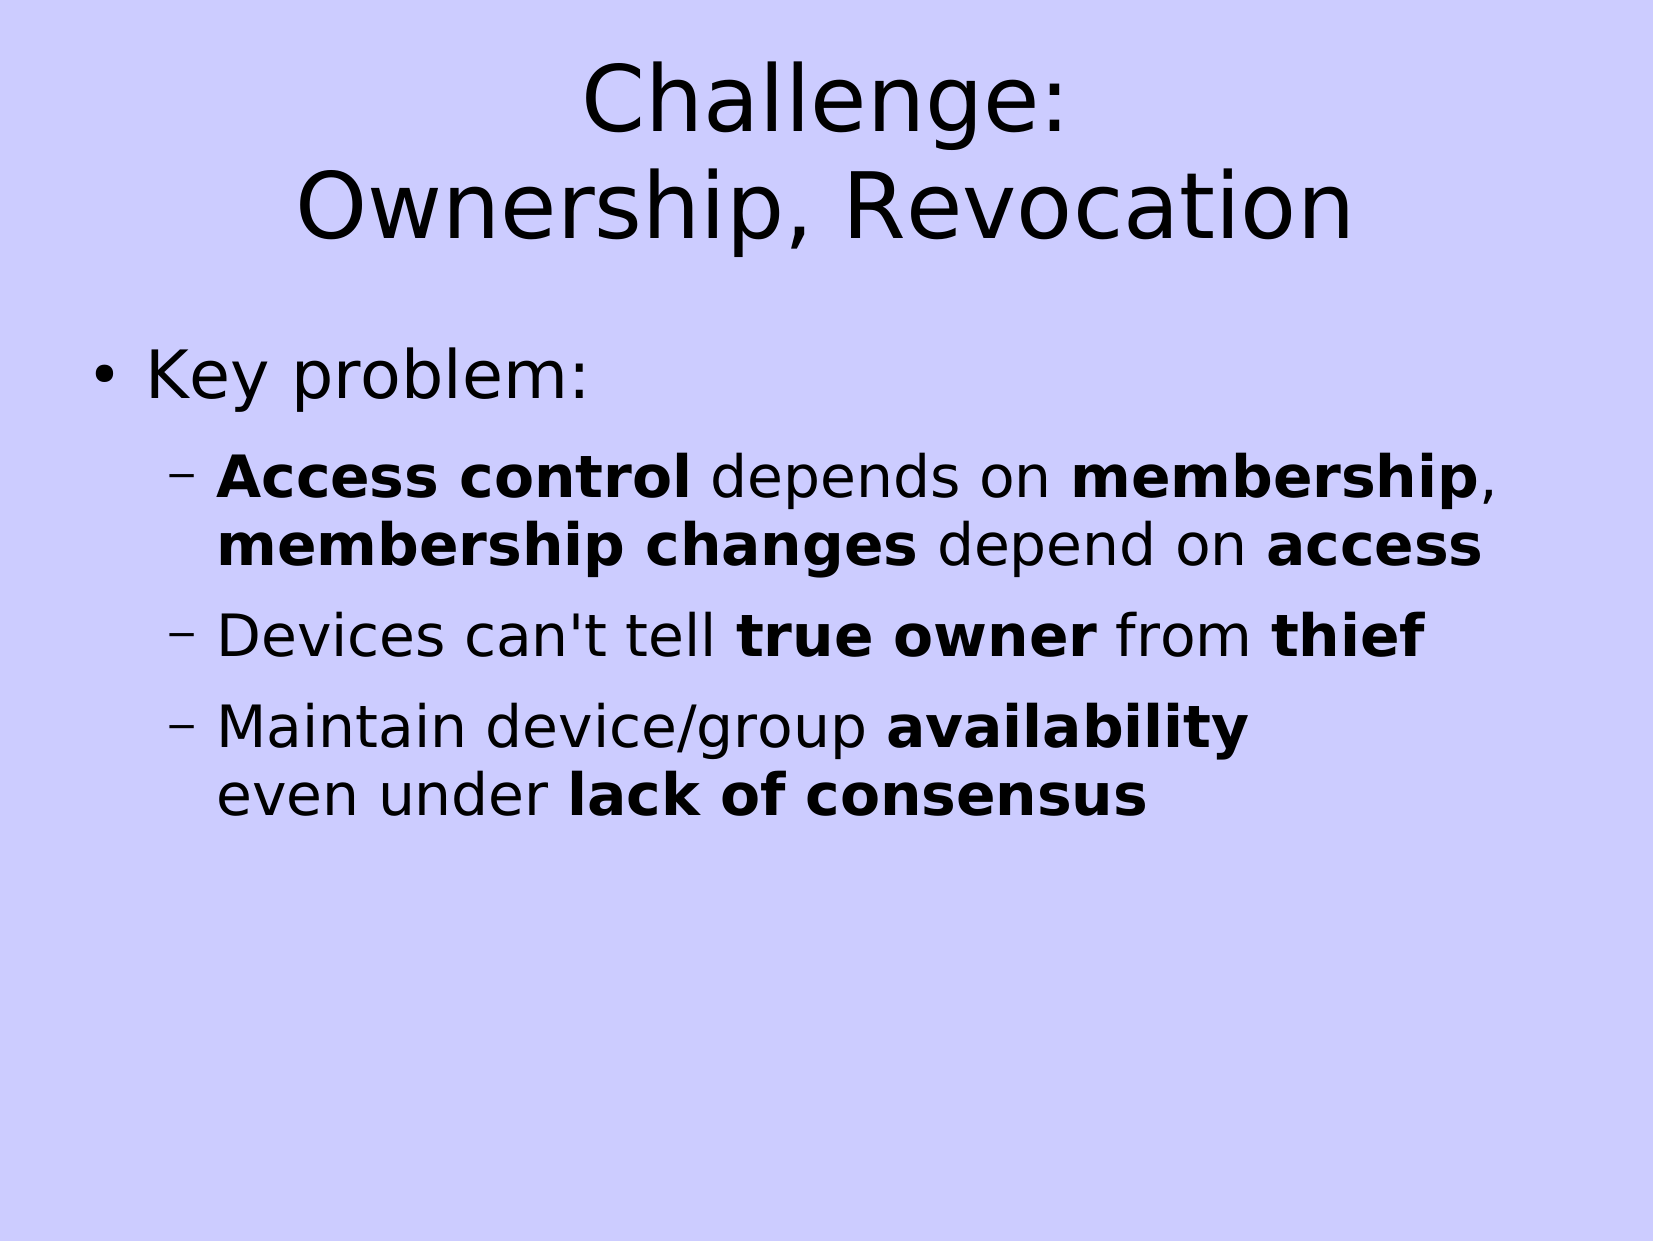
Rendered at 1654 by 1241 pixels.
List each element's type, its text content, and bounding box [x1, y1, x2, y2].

list Key problem: Access control depends on membership, membership changes depend on access Devices can't tell true owner from thief Maintain device/group availability even under lack of consensus [75, 336, 1563, 1156]
title Challenge: Ownership, Revocation [82, 46, 1571, 260]
